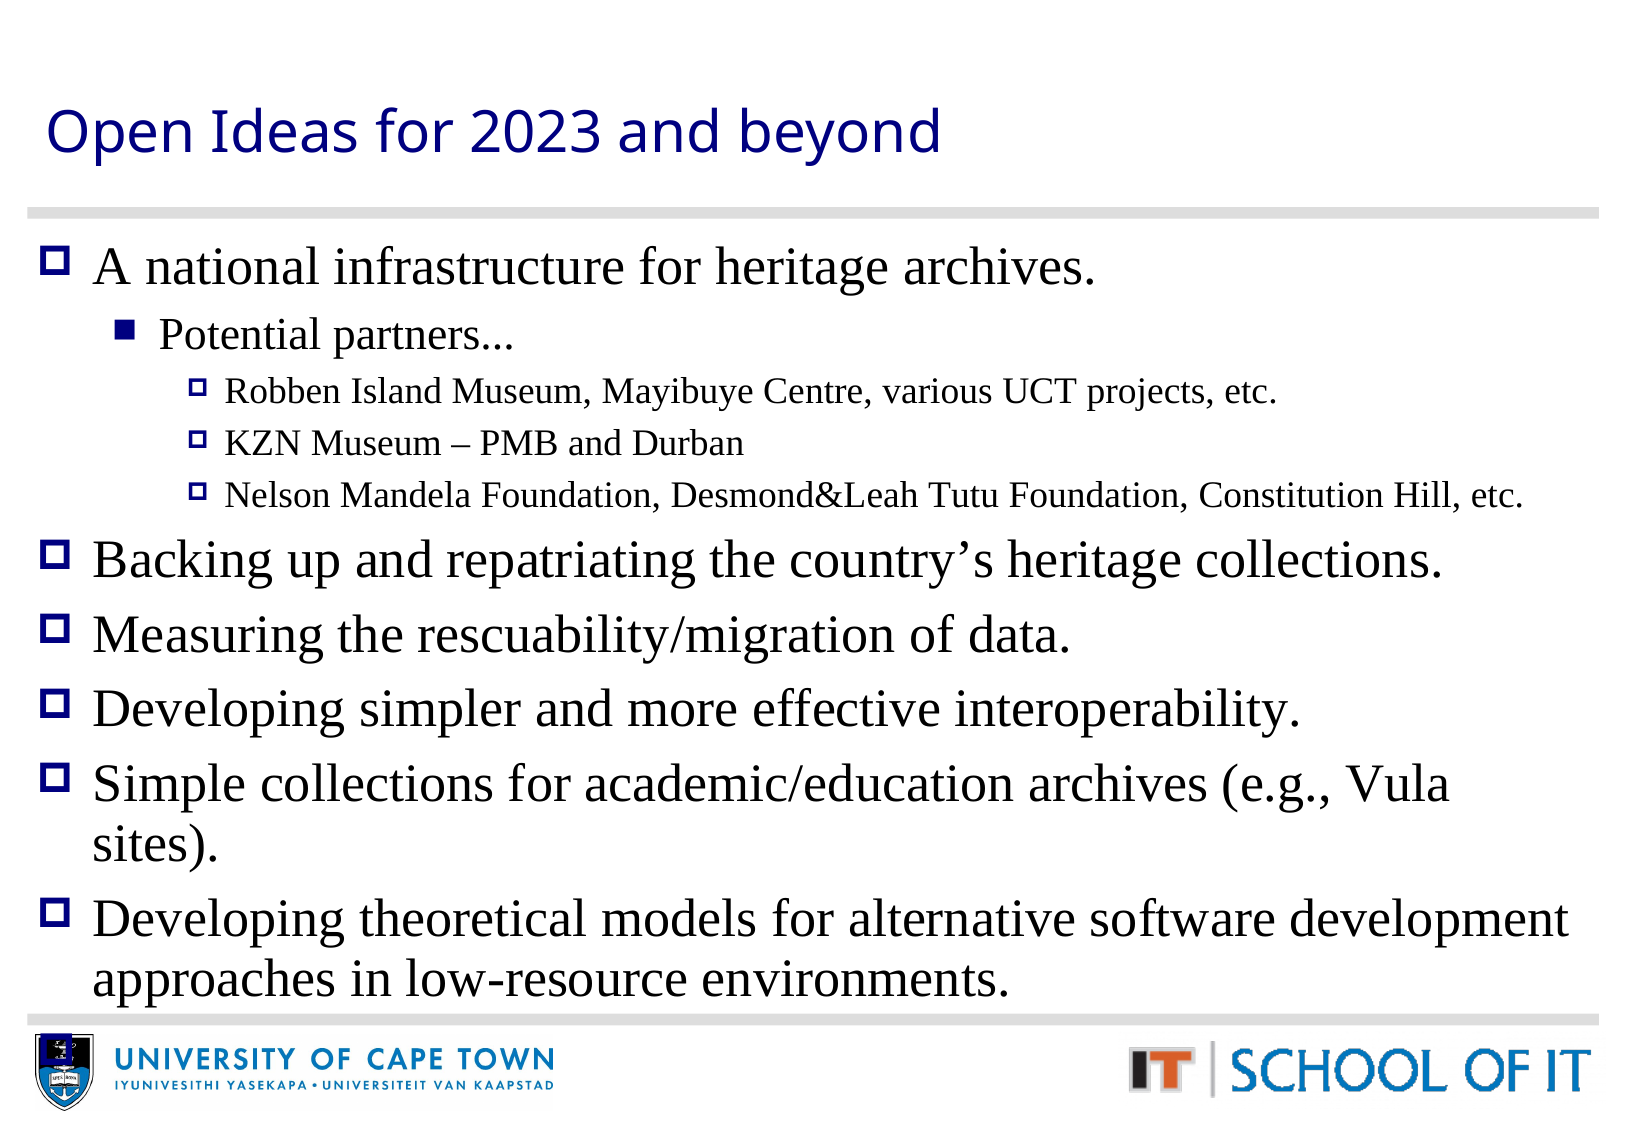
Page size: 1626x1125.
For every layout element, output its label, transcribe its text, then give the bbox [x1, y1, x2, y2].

picture [35, 1034, 553, 1111]
title Open Ideas for 2023 and beyond [45, 66, 1583, 194]
picture [1118, 1030, 1606, 1109]
list A national infrastructure for heritage archives. Potential partners... Robben Island Museum, Mayibuye Centre, various UCT projects, etc. KZN Museum – PMB and Durban Nelson Mandela Foundation, Desmond&Leah Tutu Foundation, Constitution Hill, etc. Backing up and repatriating the country’s heritage collections. Measuring the rescuability/migration of data. Developing simpler and more effective interoperability. Simple collections for academic/education archives (e.g., Vula sites). Developing theoretical models for alternative software development approaches in low-resource environments. [36, 236, 1579, 1087]
